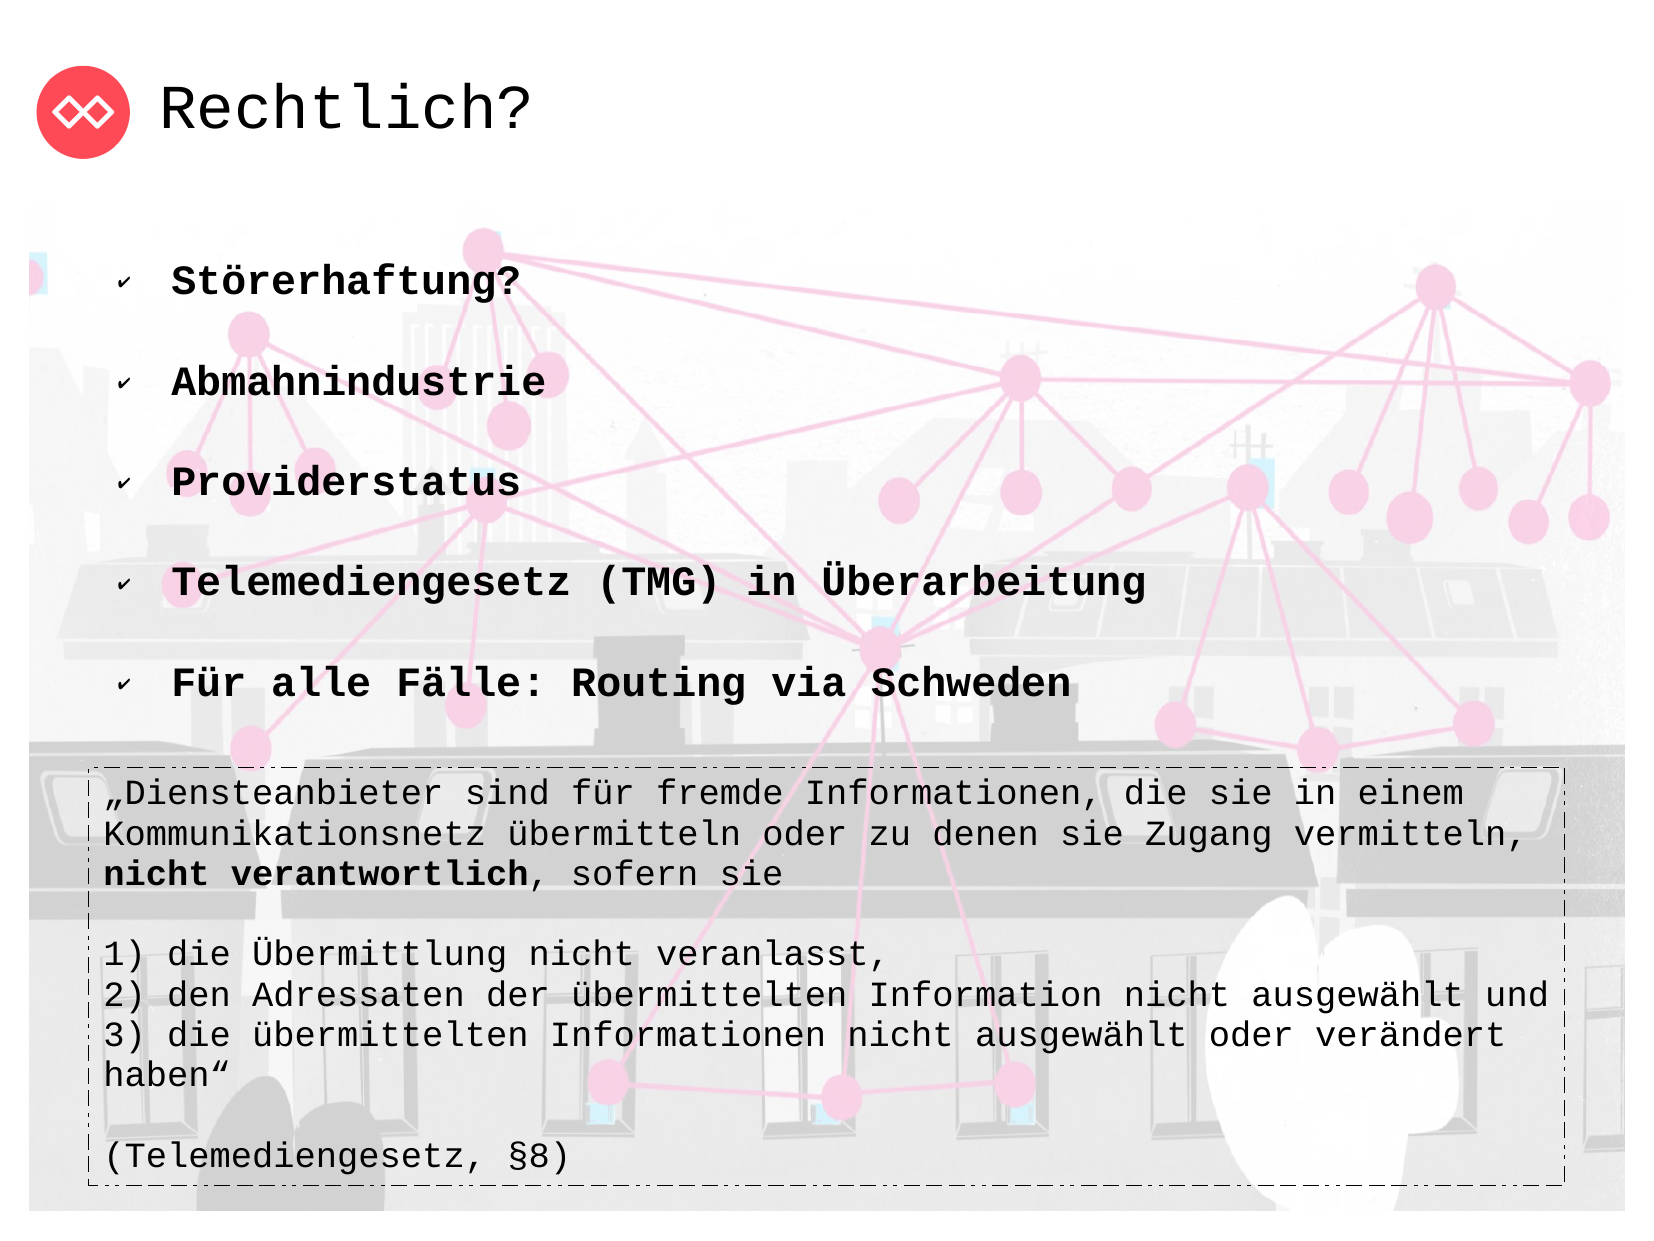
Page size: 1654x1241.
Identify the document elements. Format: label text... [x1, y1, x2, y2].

title Rechtlich? [159, 15, 1648, 208]
picture [17, 46, 149, 178]
list Störerhaftung? Abmahnindustrie Providerstatus Telemediengesetz (TMG) in Überarbeitung Für alle Fälle: Routing via Schweden [100, 236, 1589, 1034]
picture [29, 206, 1625, 1211]
text_box „Diensteanbieter sind für fremde Informationen, die sie in einem Kommunikationsnetz übermitteln oder zu denen sie Zugang vermitteln, nicht verantwortlich, sofern sie 1) die Übermittlung nicht veranlasst, 2) den Adressaten der übermittelten Information nicht ausgewählt und 3) die übermittelten Informationen nicht ausgewählt oder verändert haben“ (Telemediengesetz, §8) [88, 767, 1565, 1165]
